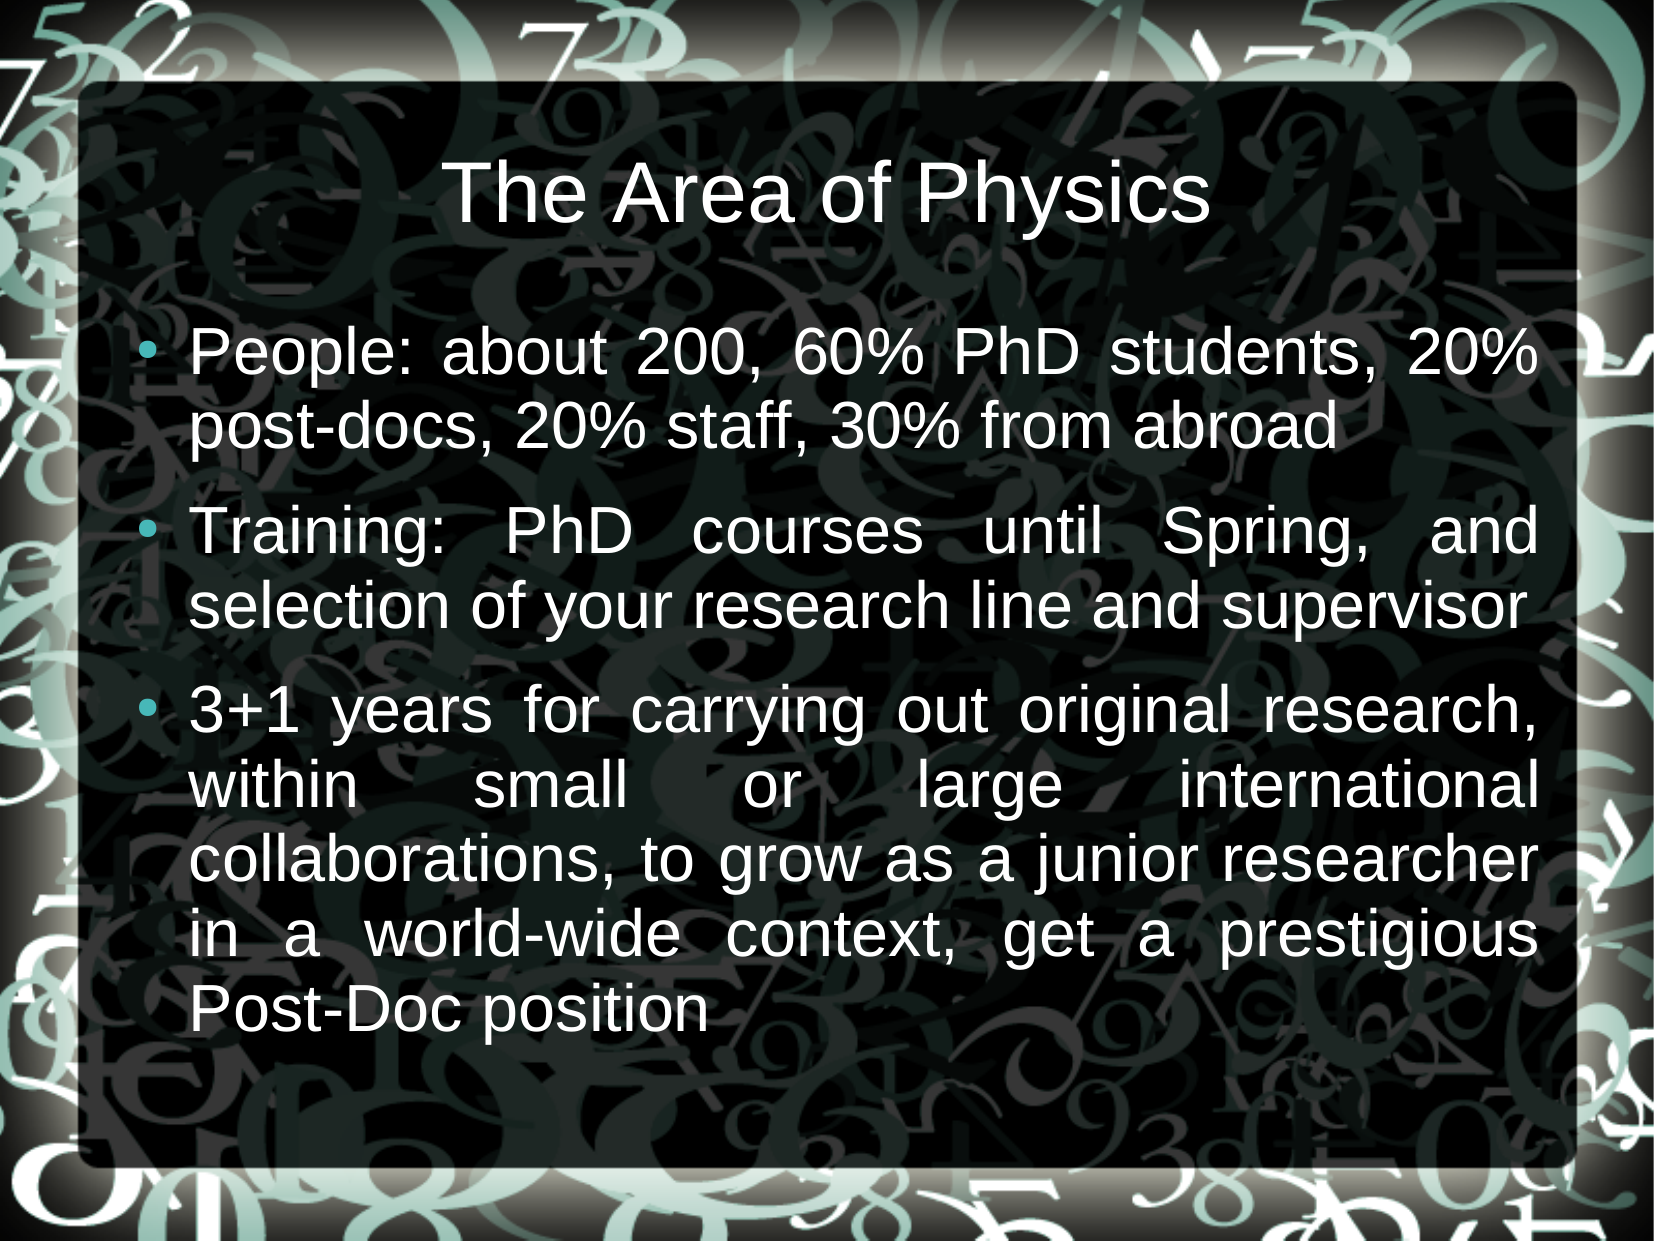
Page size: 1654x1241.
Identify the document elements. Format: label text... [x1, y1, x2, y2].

title The Area of Physics [82, 88, 1571, 296]
picture [0, 0, 1654, 1241]
list People: about 200, 60% PhD students, 20% post-docs, 20% staff, 30% from abroad Training: PhD courses until Spring, and selection of your research line and supervisor 3+1 years for carrying out original research, within small or large international collaborations, to grow as a junior researcher in a world-wide context, get a prestigious Post-Doc position [118, 313, 1542, 1133]
